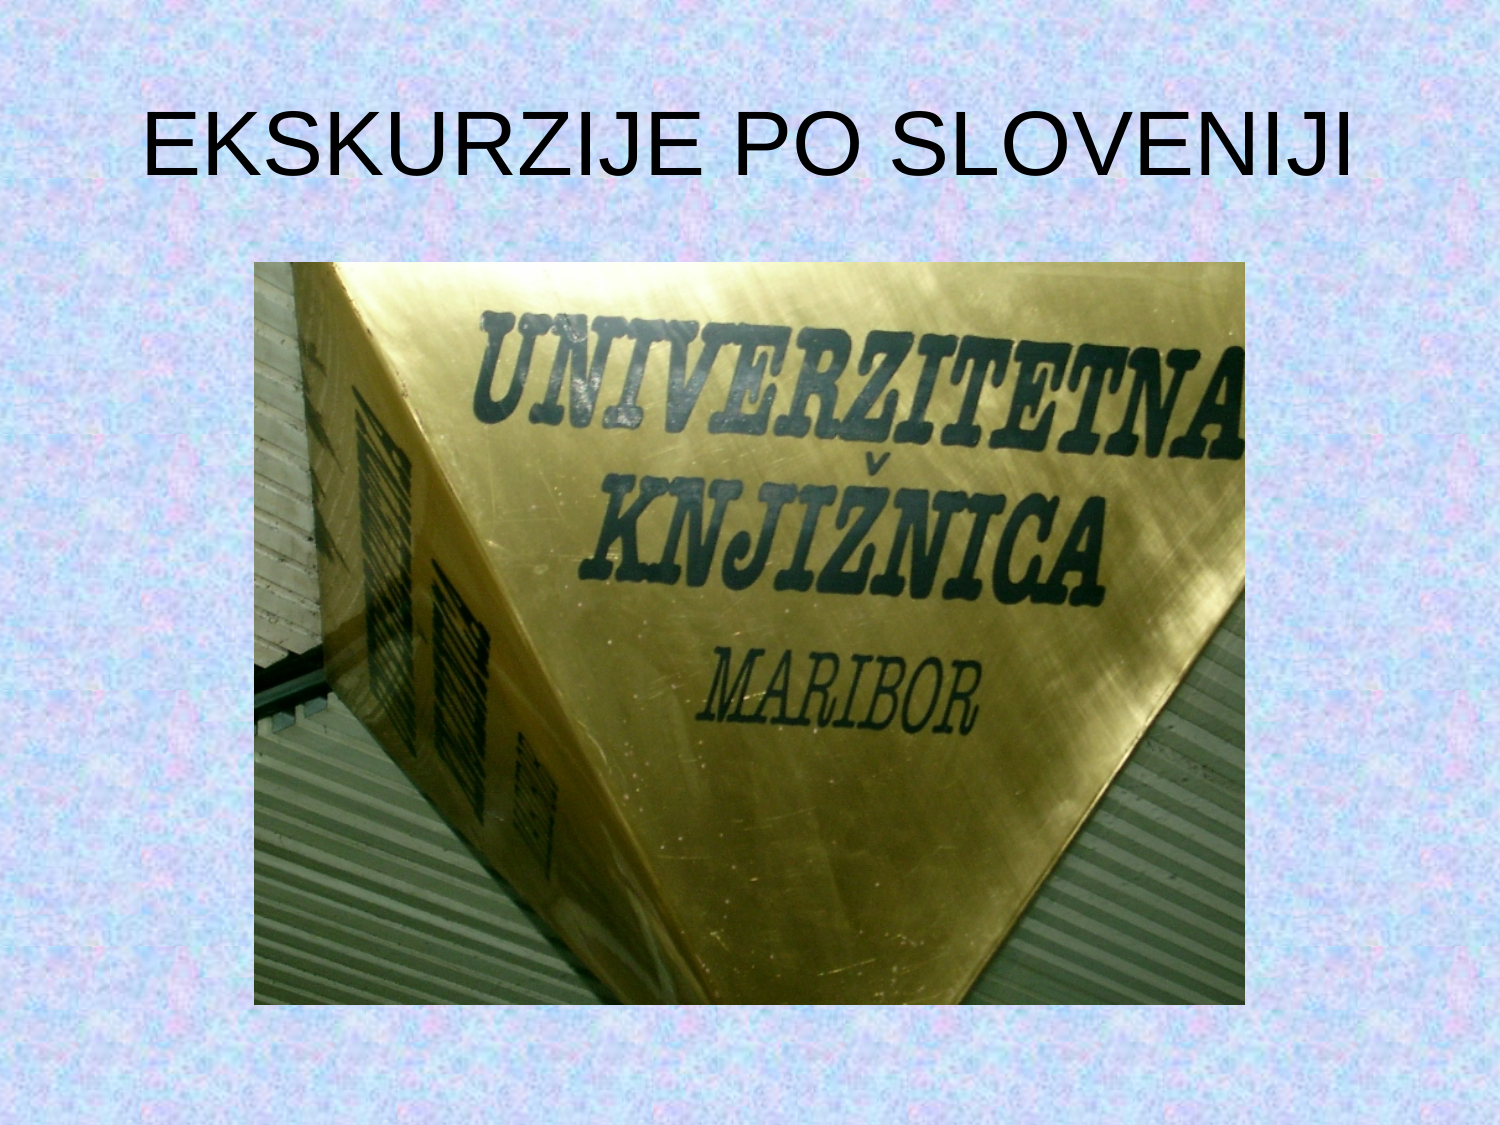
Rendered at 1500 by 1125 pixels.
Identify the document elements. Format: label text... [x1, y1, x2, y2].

title EKSKURZIJE PO SLOVENIJI [75, 45, 1426, 233]
picture [0, 0, 1500, 1125]
